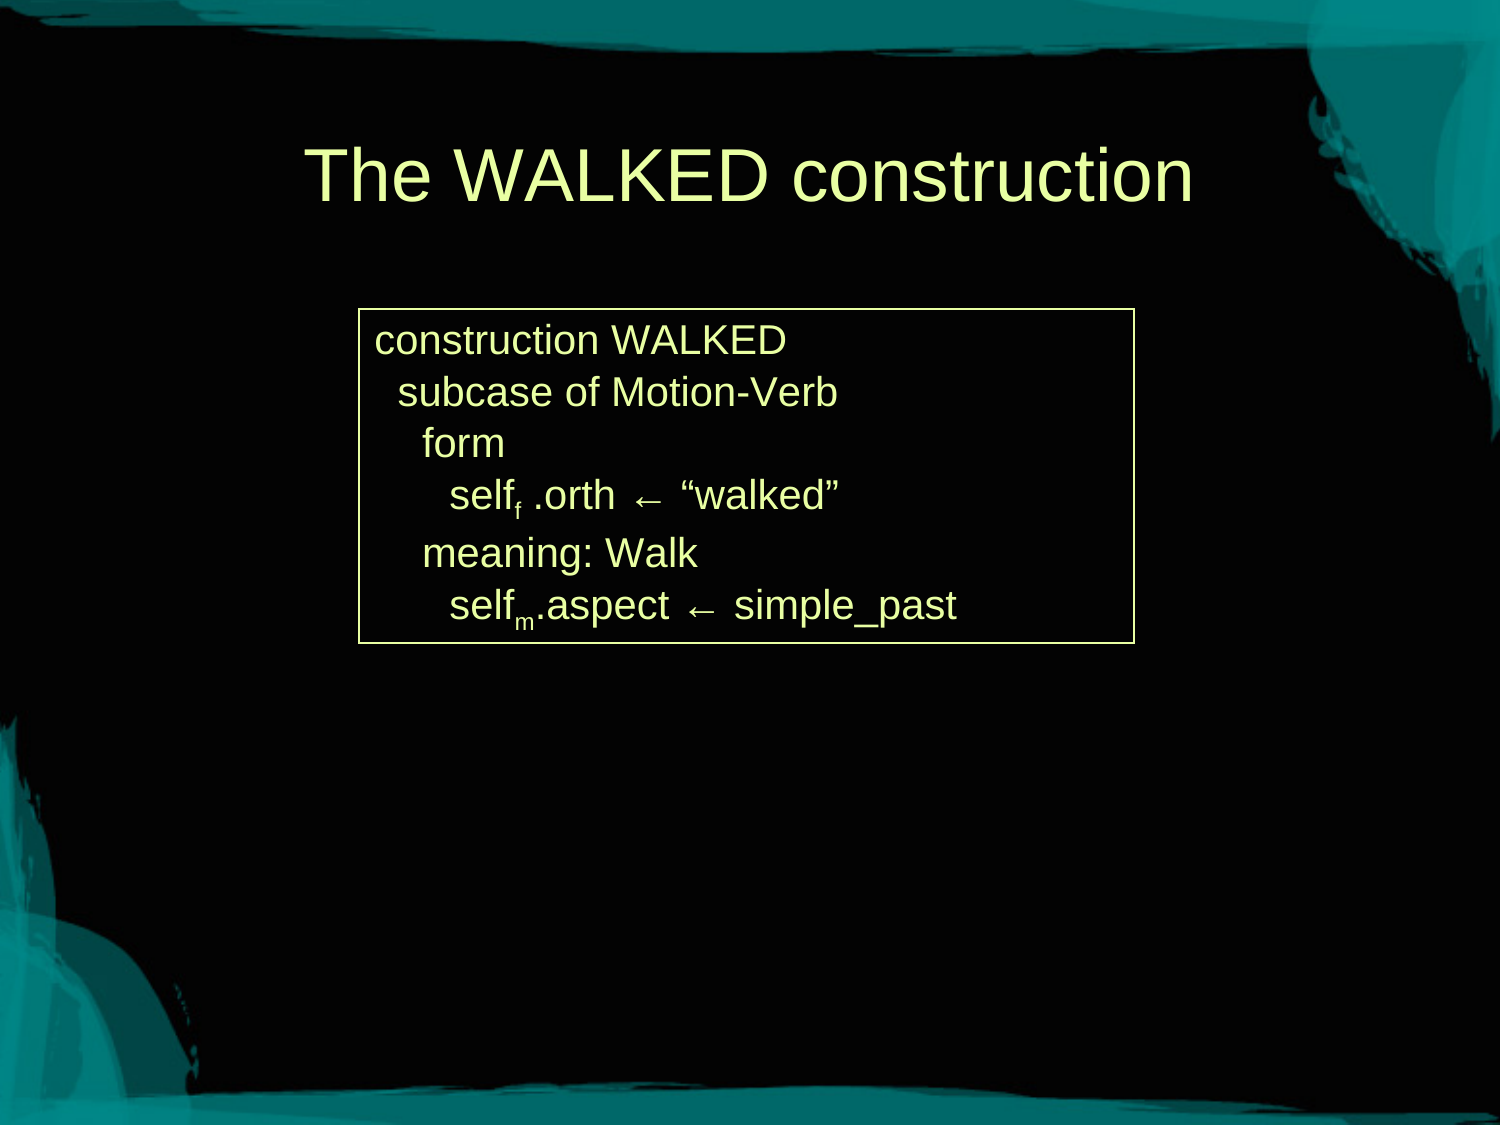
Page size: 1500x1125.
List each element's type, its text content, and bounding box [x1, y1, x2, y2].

picture [0, 0, 1500, 1125]
title The WALKED construction [112, 87, 1388, 263]
text_box construction WALKED subcase of Motion-Verb form selff .orth ← “walked” meaning: Walk selfm.aspect ← simple_past [359, 309, 1135, 643]
